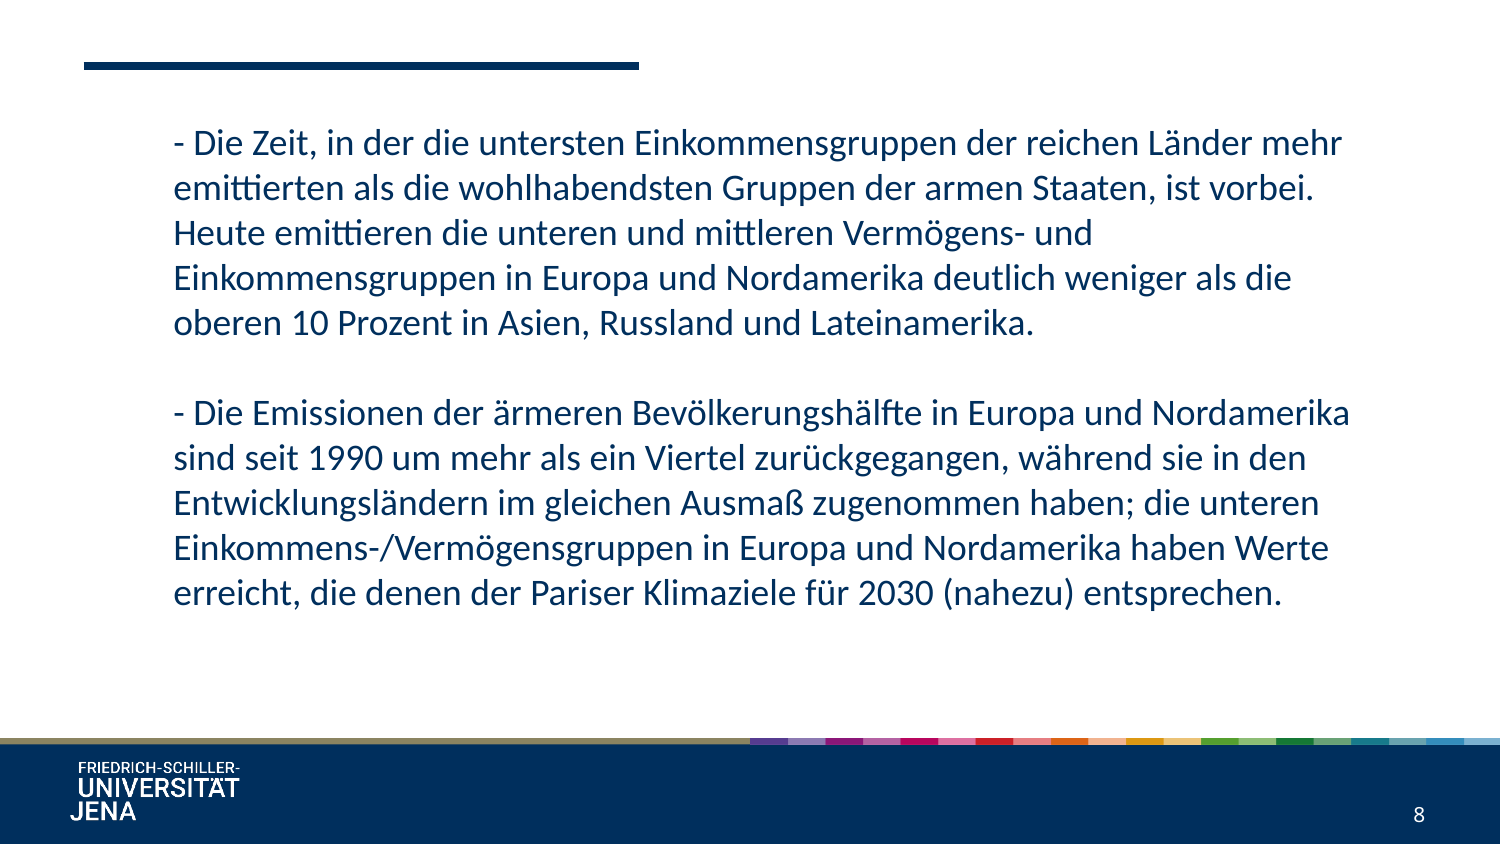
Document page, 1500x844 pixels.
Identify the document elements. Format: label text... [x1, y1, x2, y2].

picture [68, 755, 241, 827]
picture [750, 738, 1500, 745]
text_box - Die Zeit, in der die untersten Einkommensgruppen der reichen Länder mehr emittierten als die wohlhabendsten Gruppen der armen Staaten, ist vorbei. Heute emittieren die unteren und mittleren Vermögens- und Einkommensgruppen in Europa und Nordamerika deutlich weniger als die oberen 10 Prozent in Asien, Russland und Lateinamerika. - Die Emissionen der ärmeren Bevölkerungshälfte in Europa und Nordamerika sind seit 1990 um mehr als ein Viertel zurückgegangen, während sie in den Entwicklungsländern im gleichen Ausmaß zugenommen haben; die unteren Einkommens-/Vermögensgruppen in Europa und Nordamerika haben Werte erreicht, die denen der Pariser Klimaziele für 2030 (nahezu) entsprechen. [83, 110, 1410, 666]
